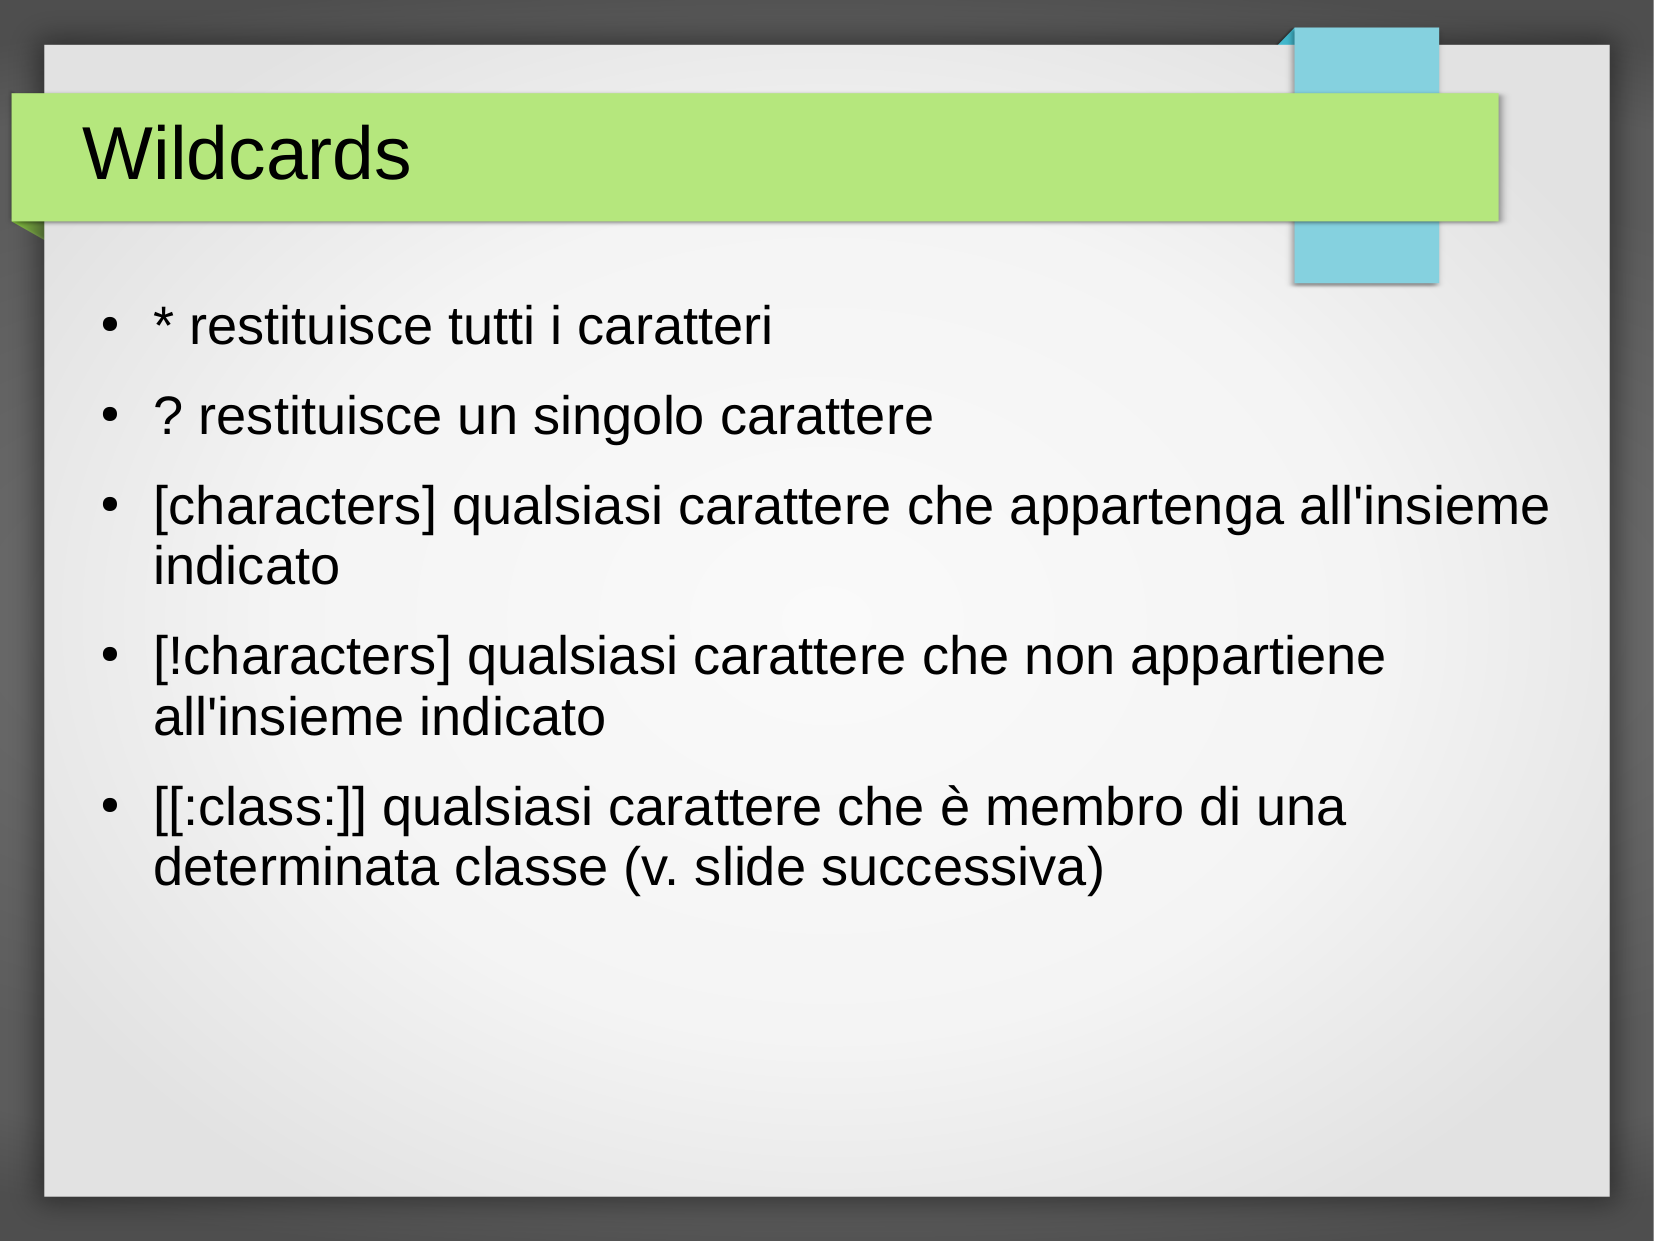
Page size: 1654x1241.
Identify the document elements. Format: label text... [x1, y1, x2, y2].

title Wildcards [82, 94, 1264, 213]
list * restituisce tutti i caratteri ? restituisce un singolo carattere [characters] qualsiasi carattere che appartenga all'insieme indicato [!characters] qualsiasi carattere che non appartiene all'insieme indicato [[:class:]] qualsiasi carattere che è membro di una determinata classe (v. slide successiva) [82, 295, 1571, 1015]
picture [0, 0, 1654, 1241]
